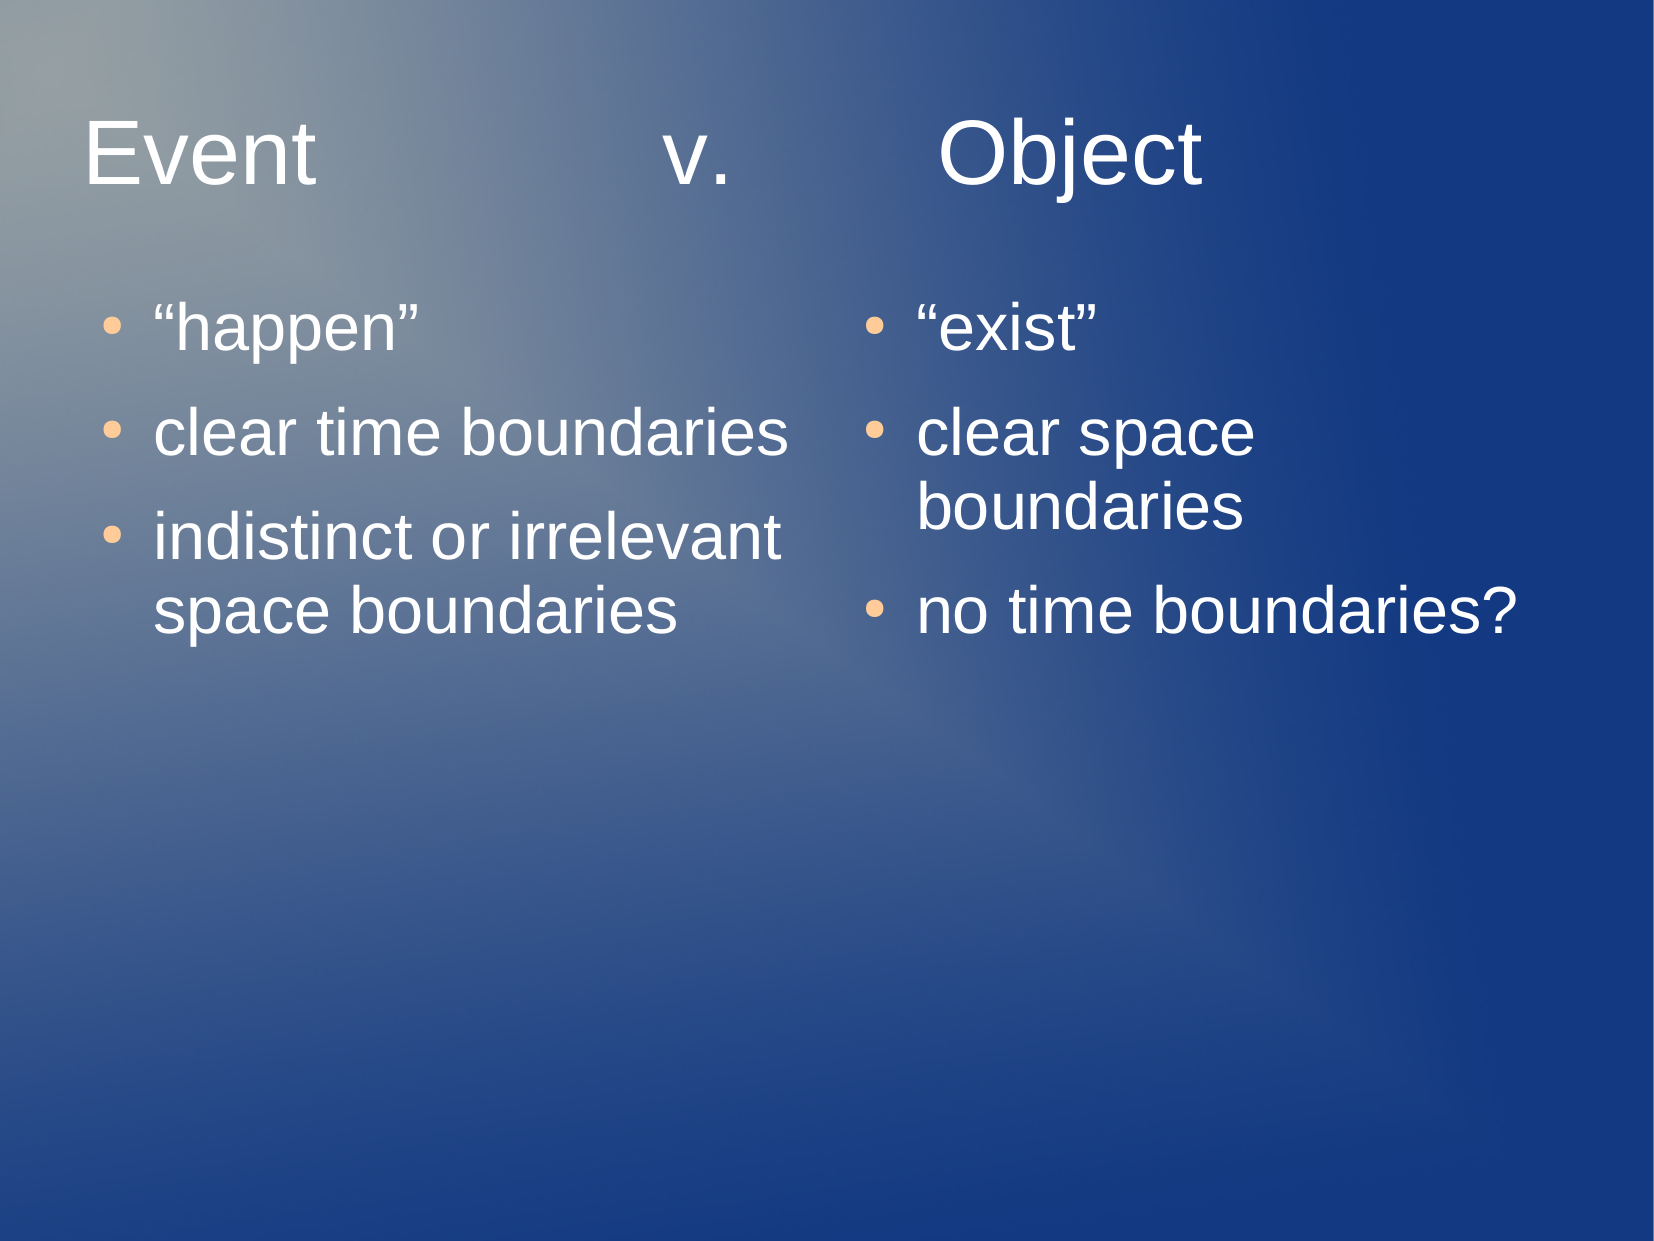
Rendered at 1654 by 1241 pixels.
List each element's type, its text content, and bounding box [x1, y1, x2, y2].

list “happen” clear time boundaries indistinct or irrelevant space boundaries [82, 290, 809, 1109]
picture [0, 0, 1654, 1241]
list “exist” clear space boundaries no time boundaries? [845, 290, 1572, 1094]
title Event v. Object [82, 49, 1571, 257]
